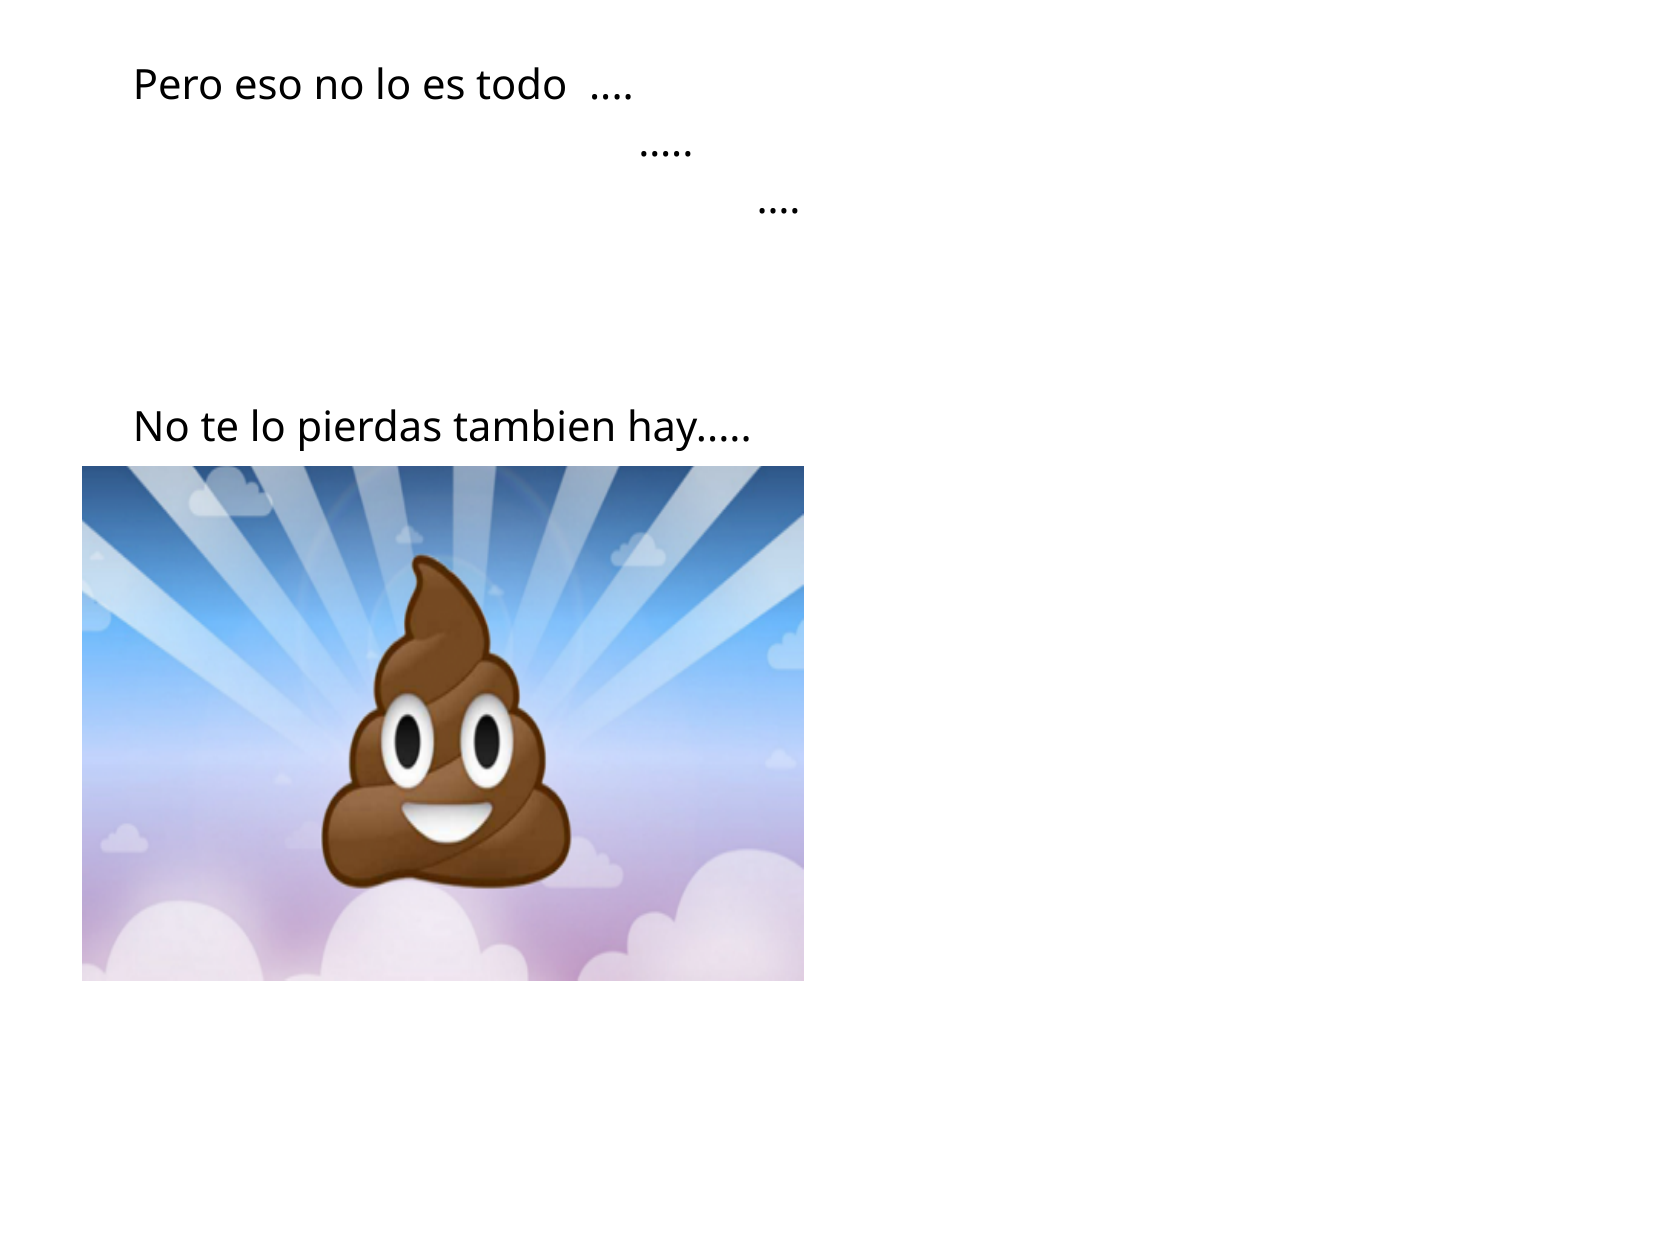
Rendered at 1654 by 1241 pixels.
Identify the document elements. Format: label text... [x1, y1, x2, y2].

picture [82, 466, 804, 981]
text_box Pero eso no lo es todo .... ….. …. No te lo pierdas tambien hay..... [118, 47, 1595, 406]
